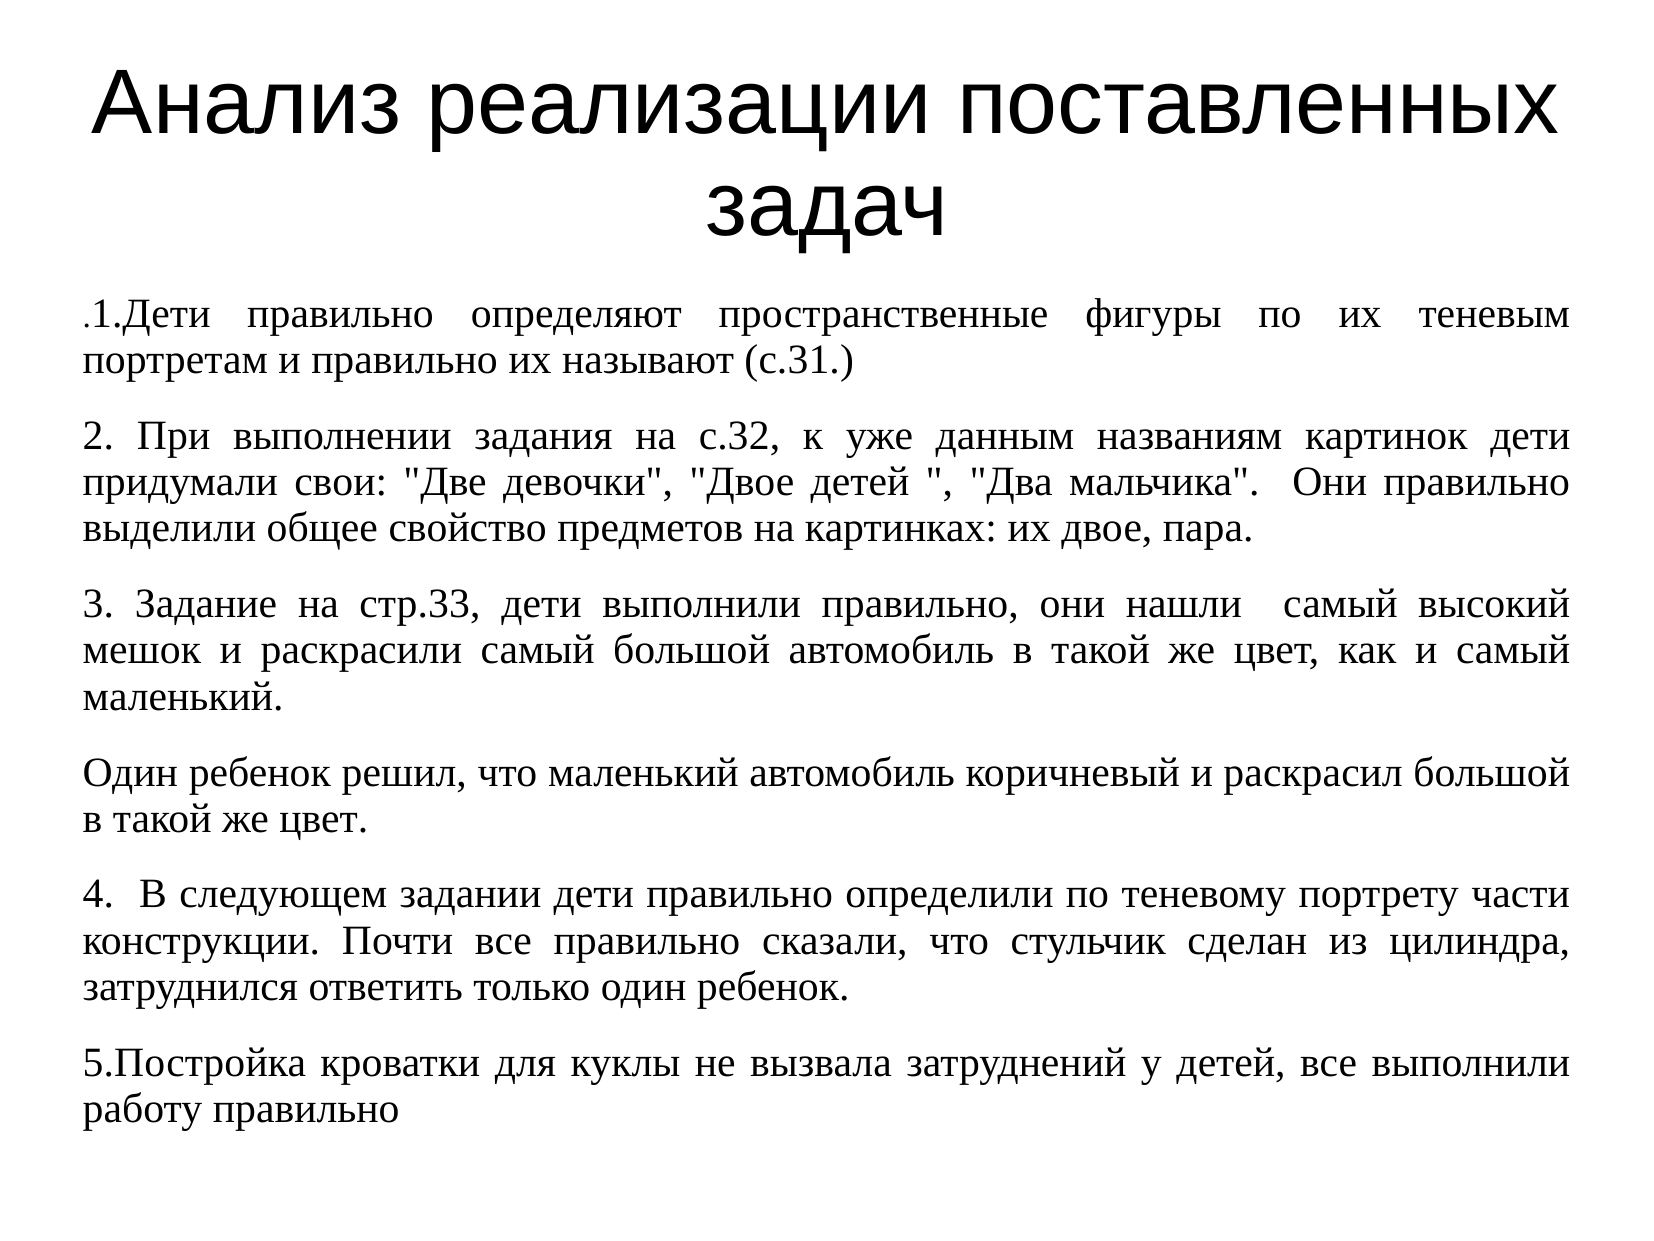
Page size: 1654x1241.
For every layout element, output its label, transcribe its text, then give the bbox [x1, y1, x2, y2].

list .1.Дети правильно определяют пространственные фигуры по их теневым портретам и правильно их называют (с.31.) 2. При выполнении задания на с.32, к уже данным названиям картинок дети придумали свои: "Две девочки", "Двое детей ", "Два мальчика". Они правильно выделили общее свойство предметов на картинках: их двое, пара. 3. Задание на стр.33, дети выполнили правильно, они нашли самый высокий мешок и раскрасили самый большой автомобиль в такой же цвет, как и самый маленький. Один ребенок решил, что маленький автомобиль коричневый и раскрасил большой в такой же цвет. 4. В следующем задании дети правильно определили по теневому портрету части конструкции. Почти все правильно сказали, что стульчик сделан из цилиндра, затруднился ответить только один ребенок. 5.Постройка кроватки для куклы не вызвала затруднений у детей, все выполнили работу правильно [82, 290, 1571, 1144]
title Анализ реализации поставленных задач [82, 49, 1571, 257]
